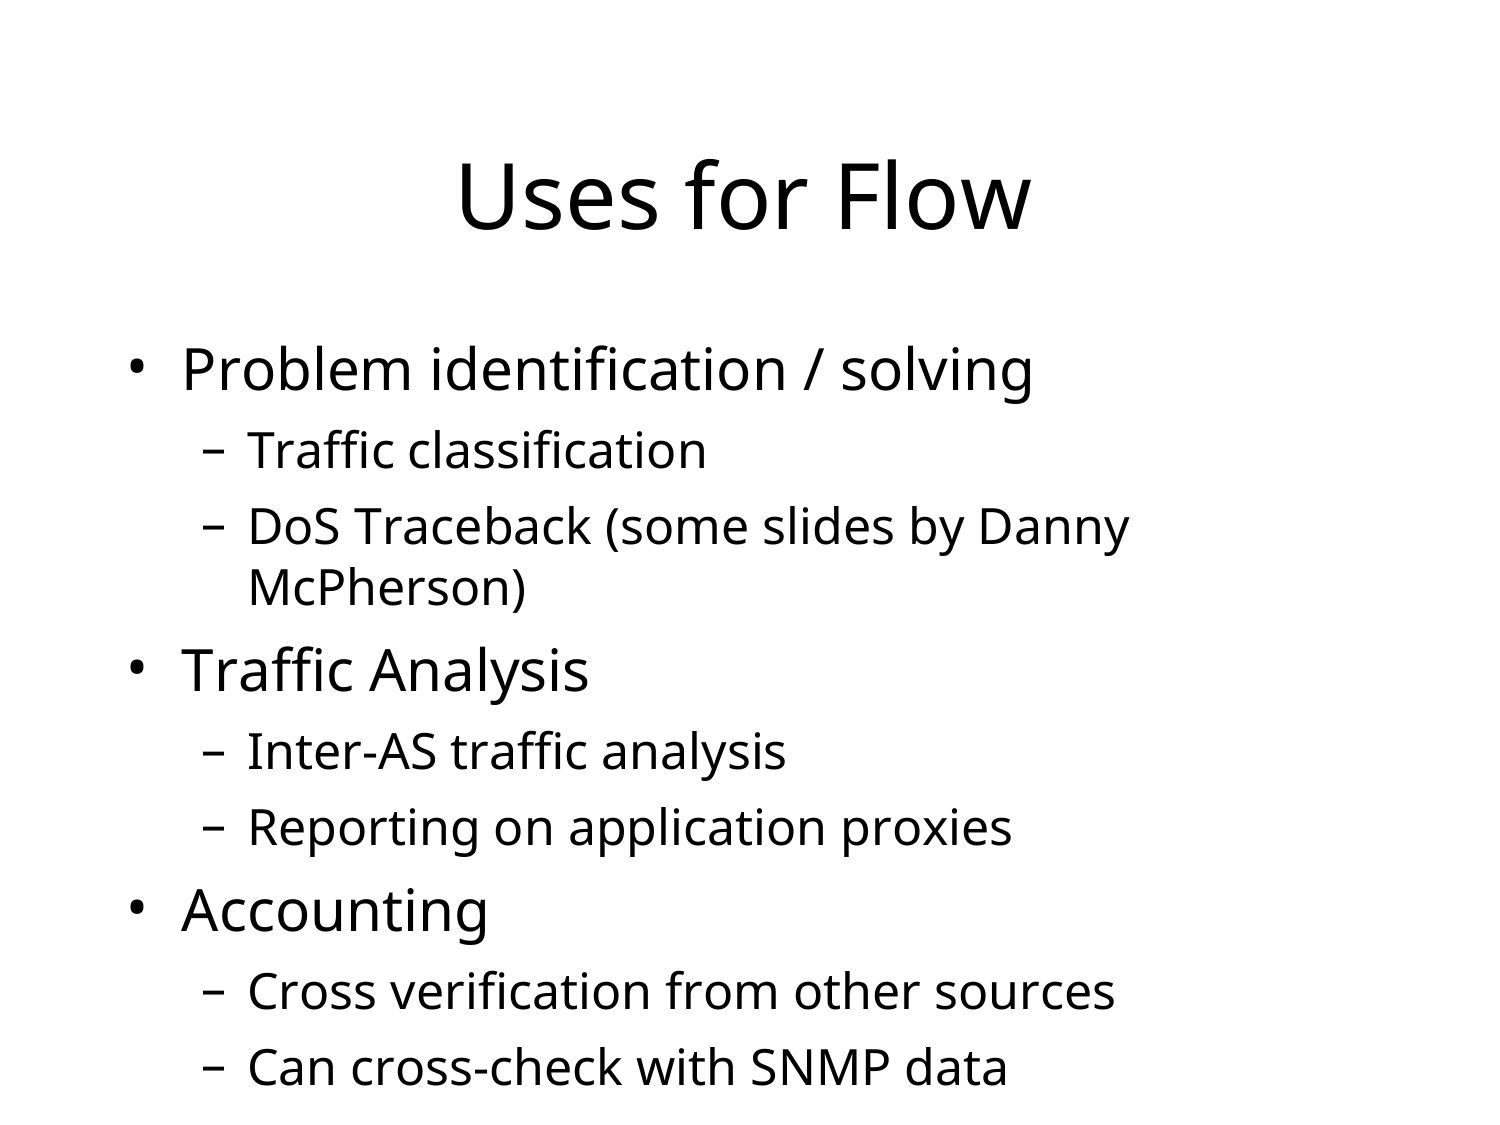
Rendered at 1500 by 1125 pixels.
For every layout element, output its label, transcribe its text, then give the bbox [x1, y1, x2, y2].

list Problem identification / solving Traffic classification DoS Traceback (some slides by Danny McPherson)‏ Traffic Analysis Inter-AS traffic analysis Reporting on application proxies Accounting Cross verification from other sources Can cross-check with SNMP data [112, 324, 1388, 1039]
title Uses for Flow [112, 62, 1388, 324]
